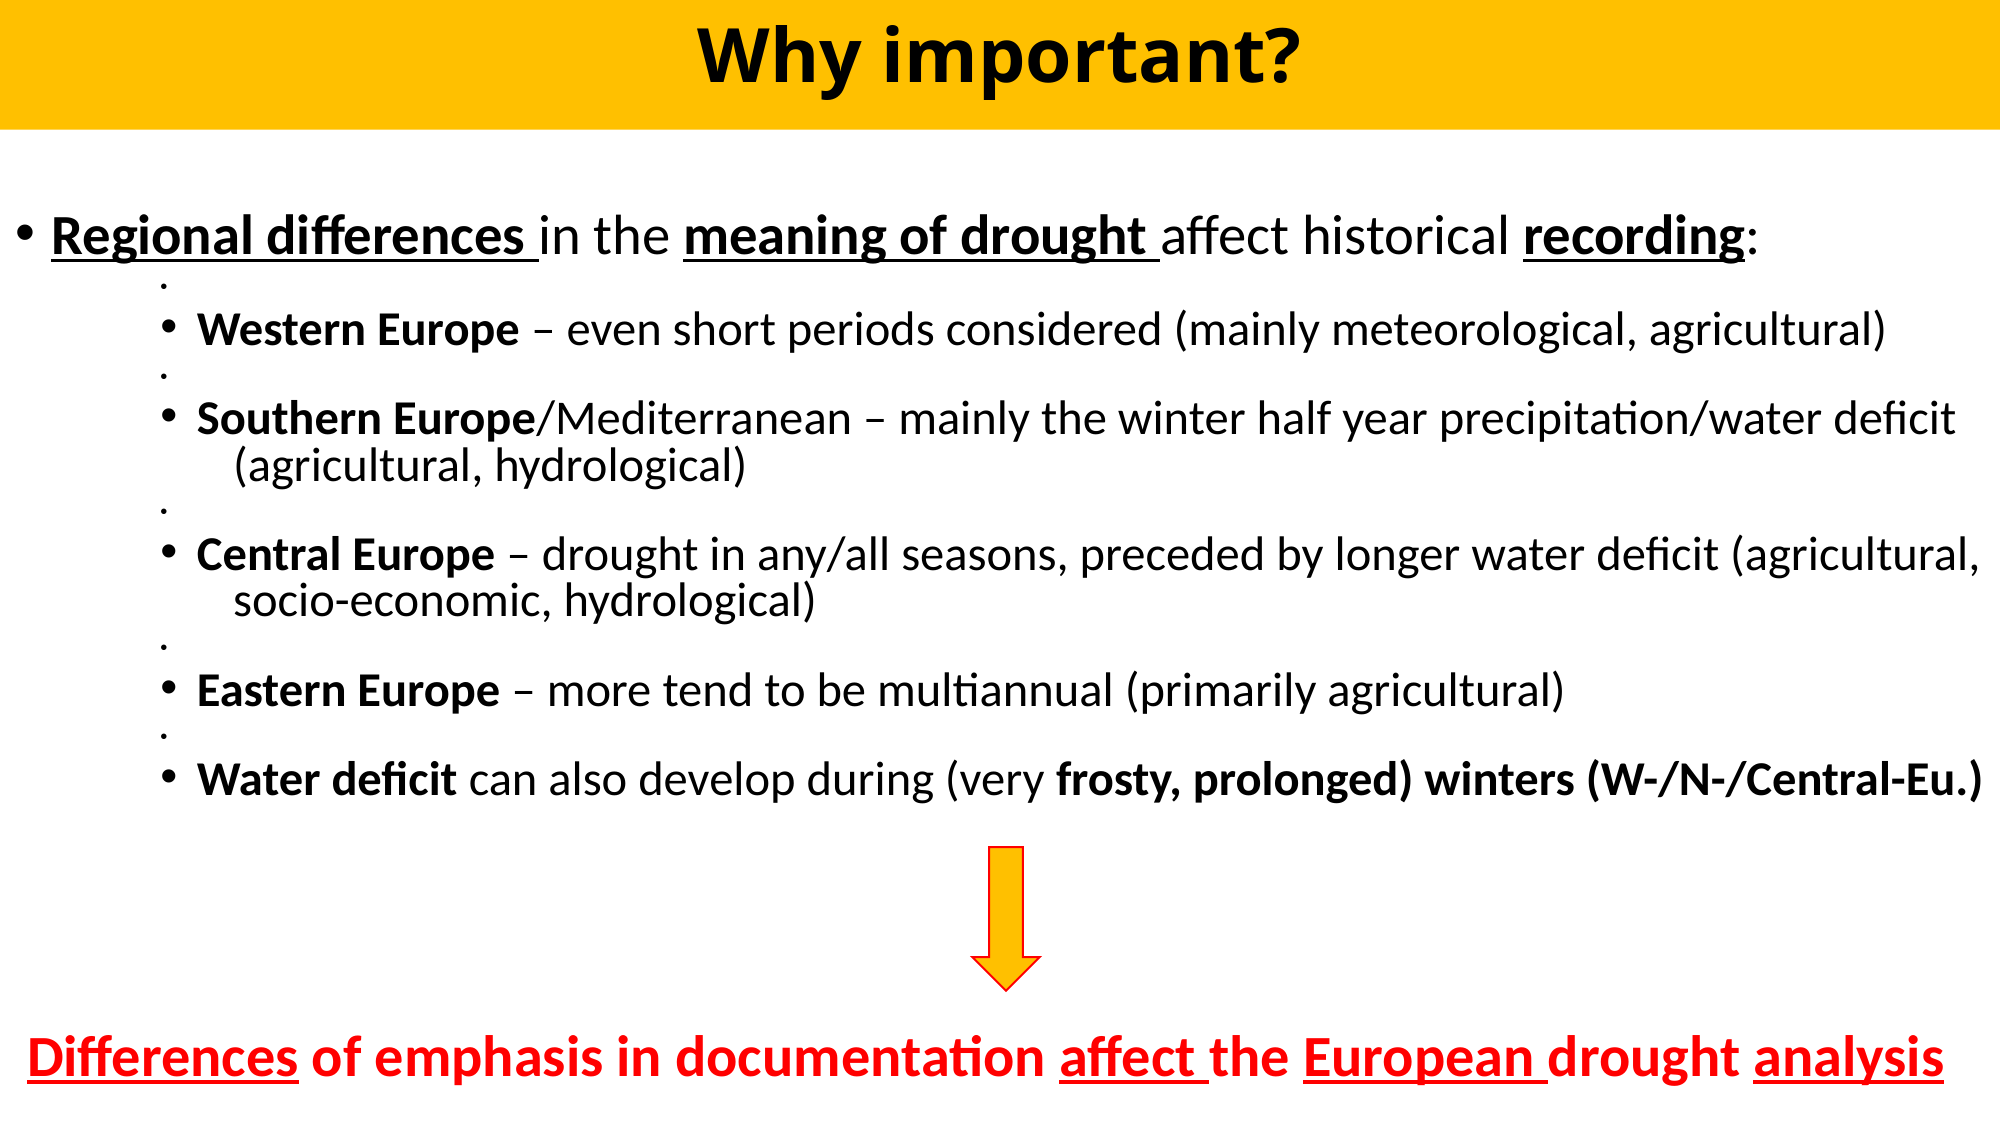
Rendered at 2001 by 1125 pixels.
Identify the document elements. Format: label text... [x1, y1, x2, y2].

text_box [972, 847, 1040, 991]
text_box Differences of emphasis in documentation affect the European drought analysis [12, 1010, 2000, 1097]
title Why important? [0, 0, 2000, 130]
list Regional differences in the meaning of drought affect historical recording: Western Europe – even short periods considered (mainly meteorological, agricultural) Southern Europe/Mediterranean – mainly the winter half year precipitation/water deficit (agricultural, hydrological) Central Europe – drought in any/all seasons, preceded by longer water deficit (agricultural, socio-economic, hydrological) Eastern Europe – more tend to be multiannual (primarily agricultural) Water deficit can also develop during (very frosty, prolonged) winters (W-/N-/Central-Eu.) [0, 204, 2000, 828]
